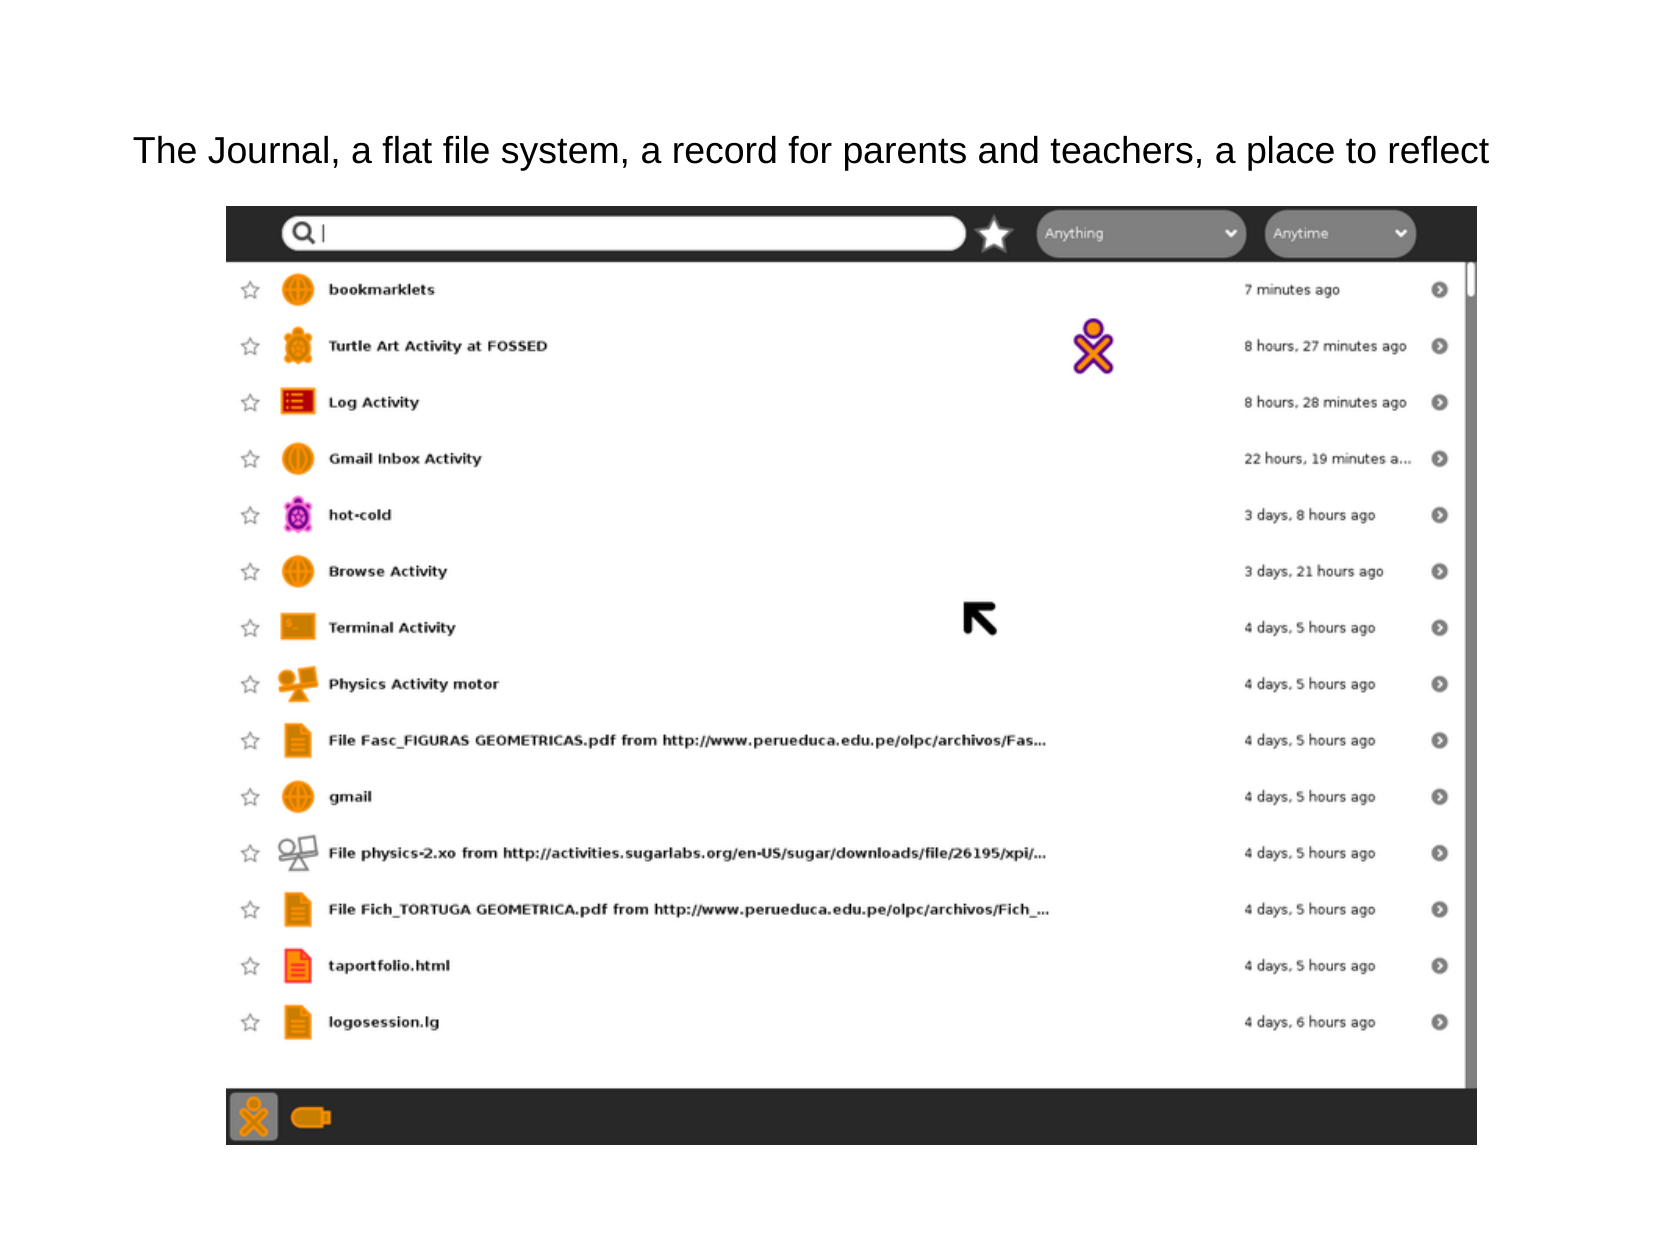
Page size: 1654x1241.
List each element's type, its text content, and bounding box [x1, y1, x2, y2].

picture [226, 206, 1477, 1145]
text_box The Journal, a flat file system, a record for parents and teachers, a place to reflect [118, 120, 1536, 178]
